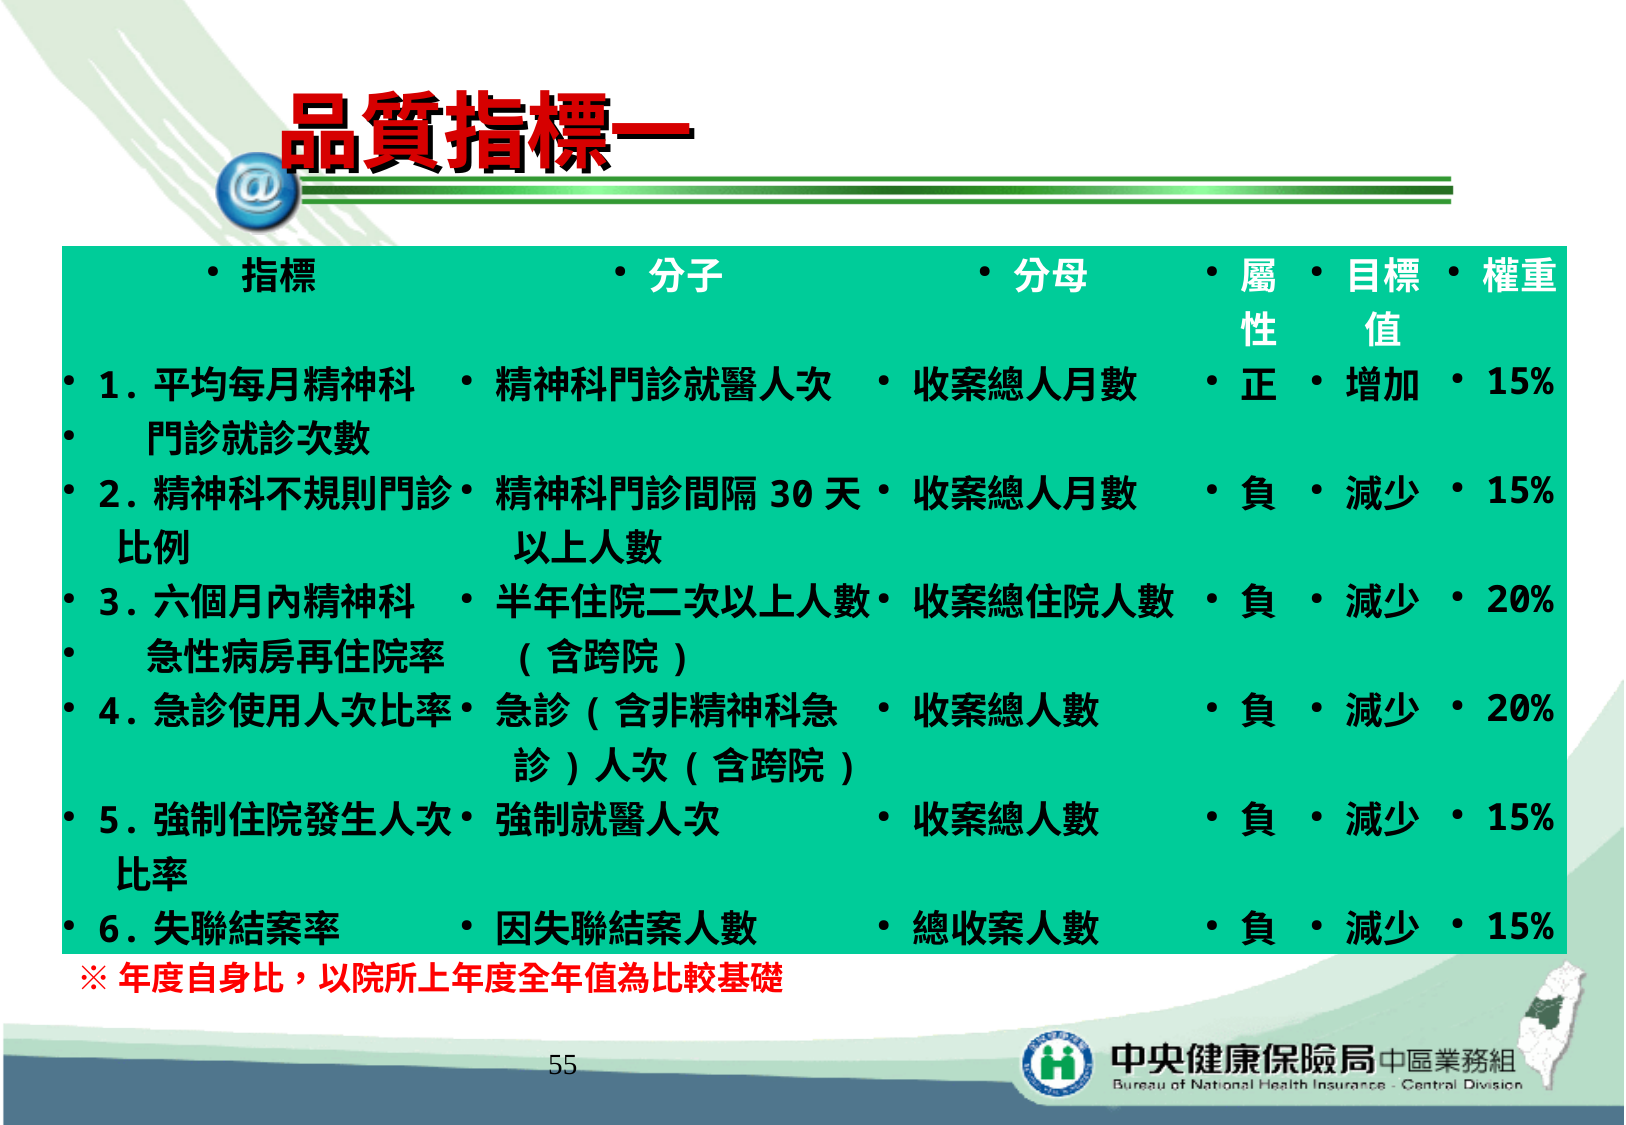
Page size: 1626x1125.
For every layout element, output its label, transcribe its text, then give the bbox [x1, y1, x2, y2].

table_cell 減少 [1294, 681, 1437, 790]
table_cell 負 [1190, 899, 1294, 954]
table_cell 精神科門診就醫人次 [460, 355, 877, 464]
text_box [533, 1038, 872, 1114]
table_header 目標值 [1294, 246, 1437, 355]
text_box 品質指標一 [261, 70, 1625, 176]
table_header 屬性 [1190, 246, 1294, 355]
table_cell 因失聯結案人數 [460, 899, 877, 954]
table_cell 收案總人數 [877, 790, 1190, 899]
table_cell 收案總人數 [877, 681, 1190, 790]
table_cell 總收案人數 [877, 899, 1190, 954]
table_cell 負 [1190, 572, 1294, 681]
table_cell 減少 [1294, 899, 1437, 954]
title [162, 10, 1562, 198]
table_header 指標 [62, 246, 460, 355]
table_cell 正 [1190, 355, 1294, 464]
table_cell 4.急診使用人次比率 [62, 681, 460, 790]
table_cell 收案總人月數 [877, 464, 1190, 572]
table_header 權重 [1437, 246, 1567, 355]
table_cell 負 [1190, 681, 1294, 790]
table_cell 20% [1437, 681, 1567, 790]
table_cell 半年住院二次以上人數(含跨院) [460, 572, 877, 681]
table_cell 收案總住院人數 [877, 572, 1190, 681]
table_cell 收案總人月數 [877, 355, 1190, 464]
table_cell 減少 [1294, 790, 1437, 899]
table_cell 增加 [1294, 355, 1437, 464]
table_cell 3.六個月內精神科 急性病房再住院率 [62, 572, 460, 681]
table_header 分母 [877, 246, 1190, 355]
table_cell 15% [1437, 464, 1567, 572]
table_cell 20% [1437, 572, 1567, 681]
table_cell 負 [1190, 790, 1294, 899]
table_cell 1.平均每月精神科 門診就診次數 [62, 355, 460, 464]
table_cell 減少 [1294, 464, 1437, 572]
table_cell 精神科門診間隔30天以上人數 [460, 464, 877, 572]
table_cell 15% [1437, 899, 1567, 954]
table_cell 5.強制住院發生人次比率 [62, 790, 460, 899]
table_cell 15% [1437, 790, 1567, 899]
table_cell 2.精神科不規則門診比例 [62, 464, 460, 572]
table_cell 負 [1190, 464, 1294, 572]
table_cell 6.失聯結案率 [62, 899, 460, 949]
table_cell 減少 [1294, 572, 1437, 681]
text_box ※年度自身比，以院所上年度全年值為比較基礎 [62, 949, 875, 1004]
table_header 分子 [460, 246, 877, 355]
table_cell 15% [1437, 355, 1567, 464]
table_cell 急診(含非精神科急診)人次(含跨院) [460, 681, 877, 790]
table_cell 強制就醫人次 [460, 790, 877, 899]
